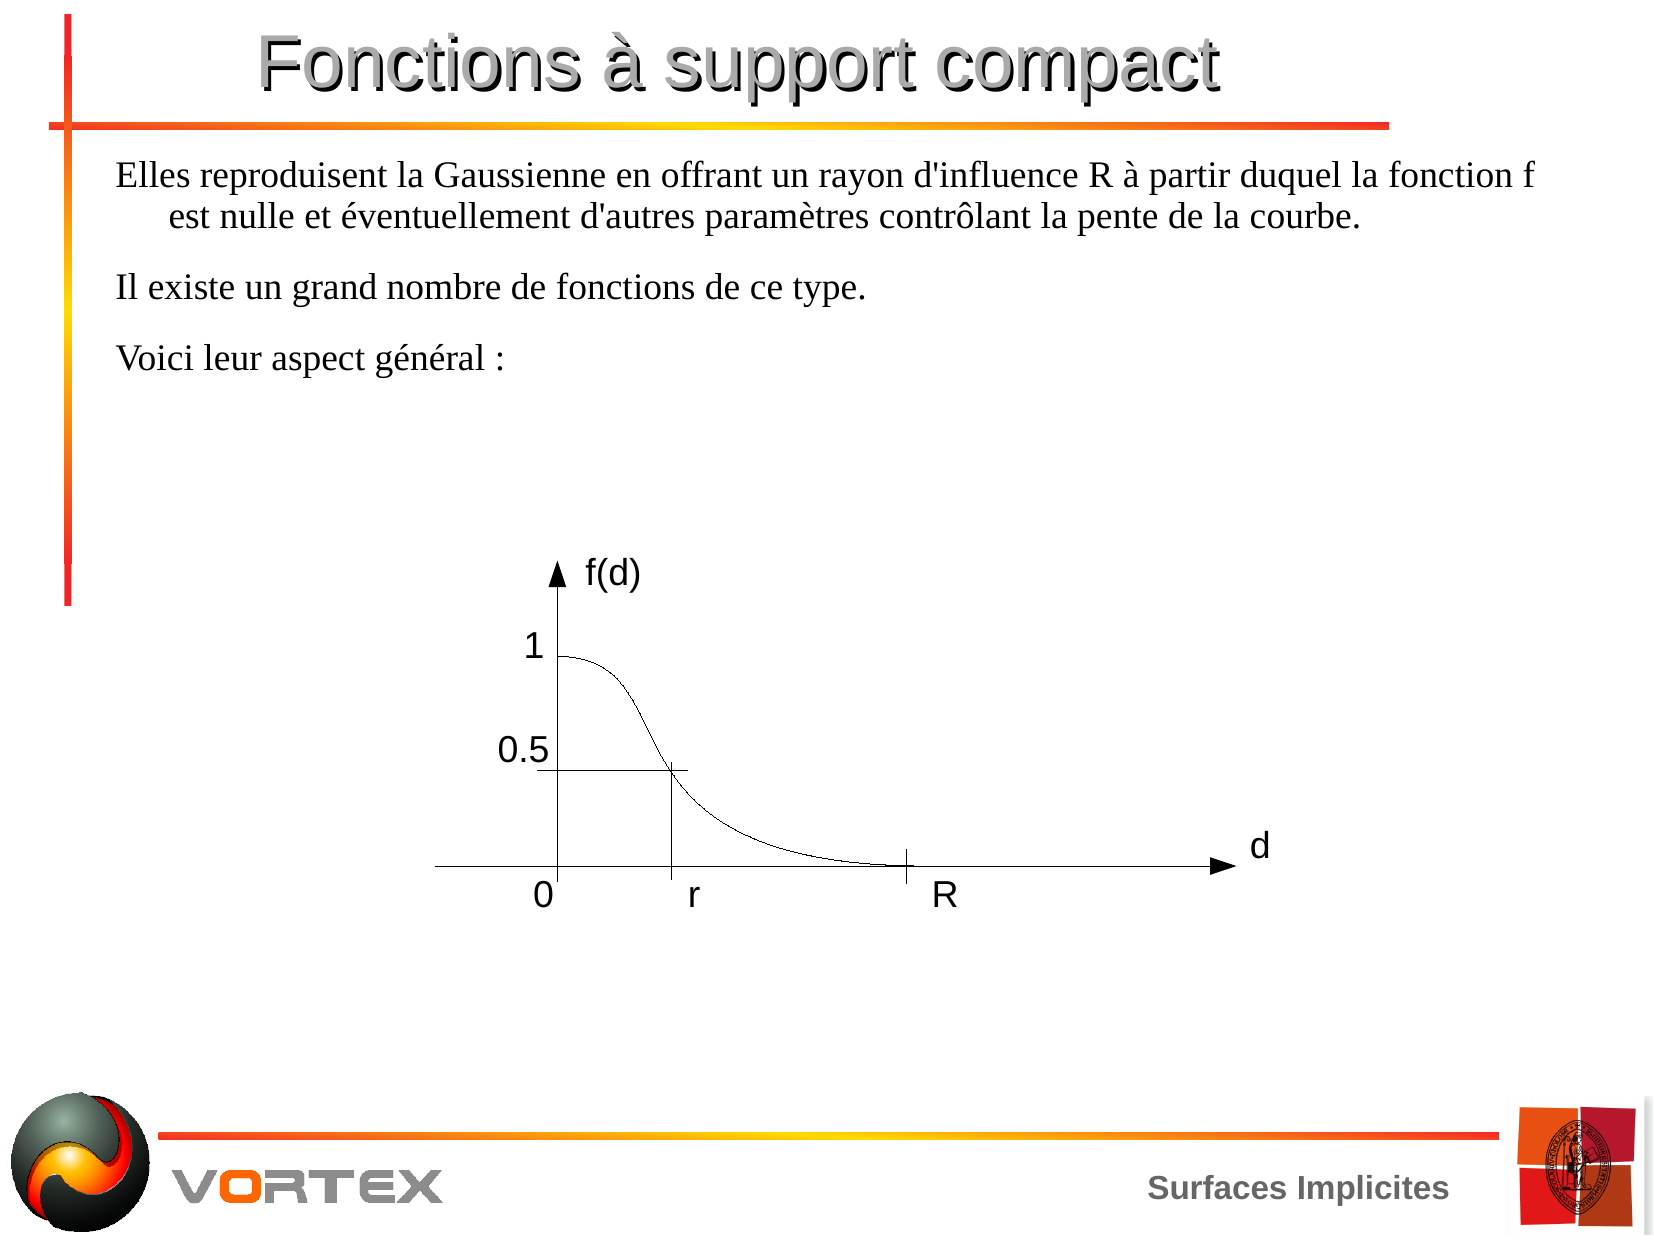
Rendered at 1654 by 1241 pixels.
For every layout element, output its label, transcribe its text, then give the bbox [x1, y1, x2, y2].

text_box r [673, 866, 740, 929]
title Fonctions à support compact [82, 4, 1392, 120]
text_box R [916, 866, 976, 930]
picture [11, 1092, 443, 1232]
text_box d [1235, 817, 1302, 880]
text_box 0 [518, 877, 577, 929]
list Elles reproduisent la Gaussienne en offrant un rayon d'influence R à partir duquel la fonction f est nulle et éventuellement d'autres paramètres contrôlant la pente de la courbe. Il existe un grand nombre de fonctions de ce type. Voici leur aspect général : [97, 153, 1571, 1109]
text_box f(d) [570, 544, 668, 608]
text_box 1 [508, 617, 568, 681]
picture [1505, 1096, 1653, 1235]
text_box 0.5 [482, 721, 601, 877]
